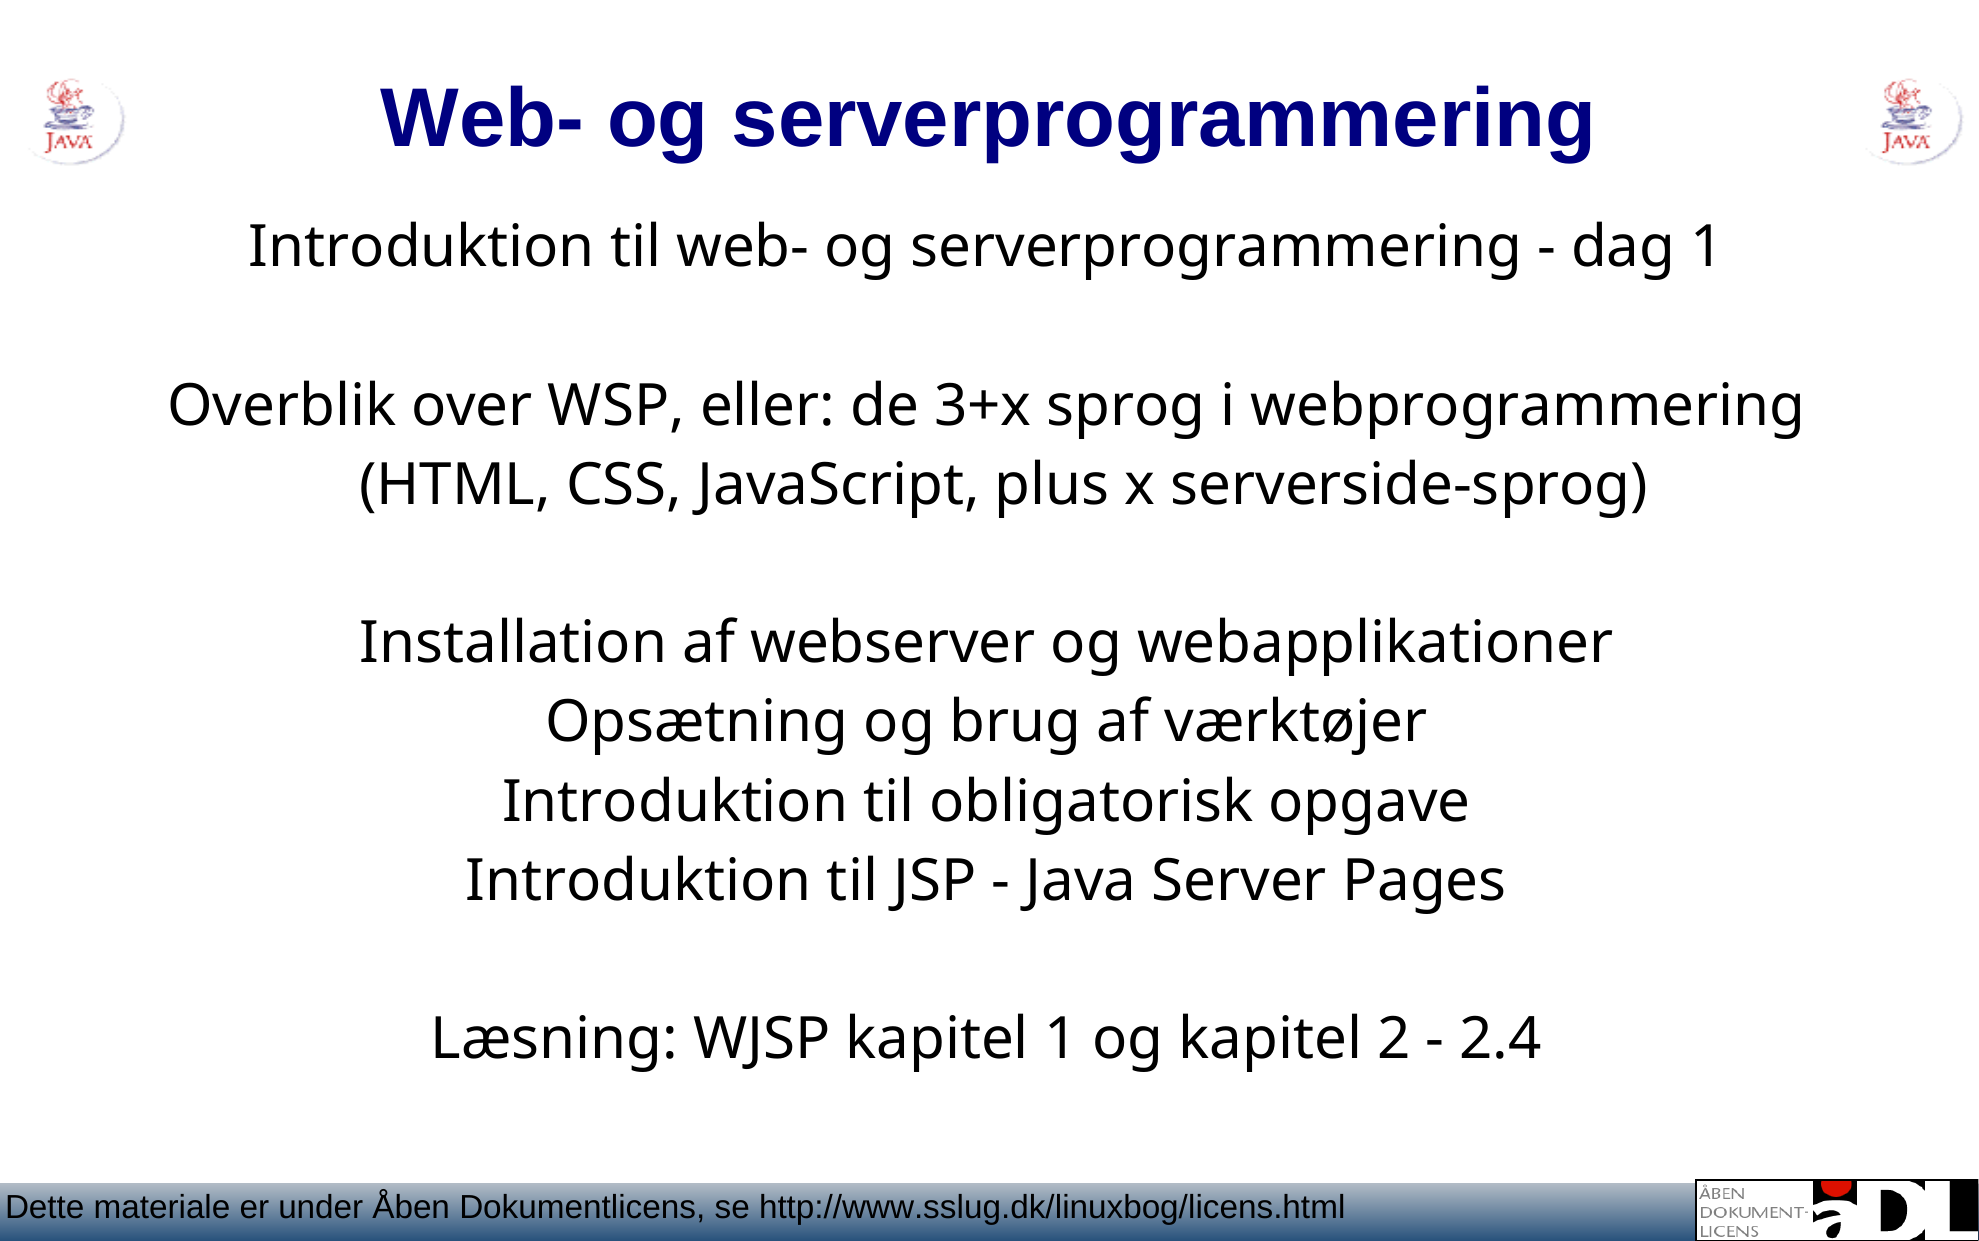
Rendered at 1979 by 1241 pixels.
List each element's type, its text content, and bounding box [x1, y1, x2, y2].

text_box Dette materiale er under Åben Dokumentlicens, se http://www.sslug.dk/linuxbog/licens.html [5, 1188, 1676, 1230]
subtitle Introduktion til web- og serverprogrammering - dag 1 Overblik over WSP, eller: de 3+x sprog i webprogrammering (HTML, CSS, JavaScript, plus x serverside-sprog) Installation af webserver og webapplikationer Opsætning og brug af værktøjer Introduktion til obligatorisk opgave Introduktion til JSP - Java Server Pages Læsning: WJSP kapitel 1 og kapitel 2 - 2.4 [91, 230, 1881, 1050]
picture [1695, 1179, 1979, 1241]
picture [1892, 71, 1968, 169]
picture [12, 71, 86, 169]
title Web- og serverprogrammering [86, 14, 1892, 222]
